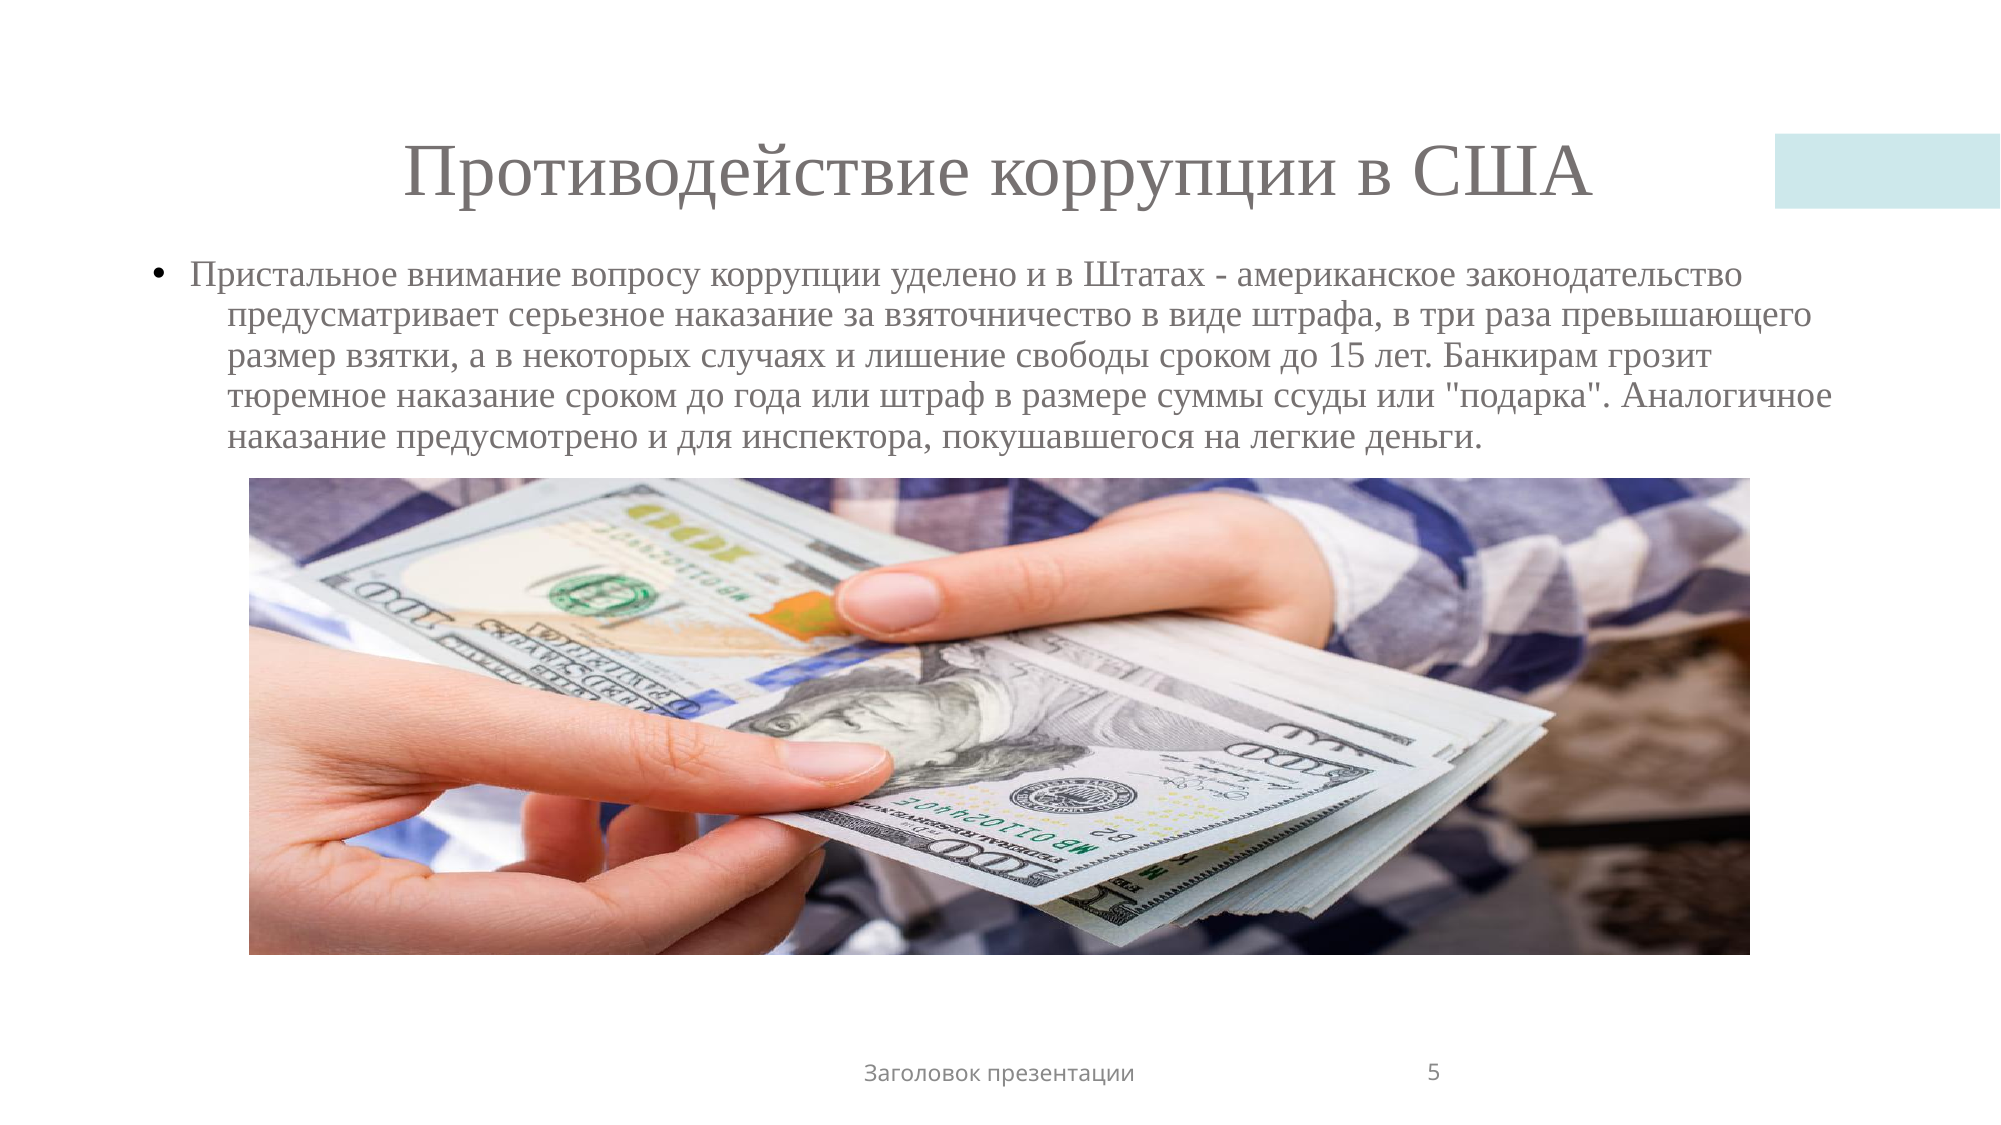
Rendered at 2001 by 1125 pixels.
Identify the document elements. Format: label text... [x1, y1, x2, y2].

picture [249, 478, 1750, 955]
text_box [1412, 1042, 1863, 1103]
title Противодействие коррупции в США [75, 62, 1926, 280]
text_box Заголовок презентации [662, 1042, 1338, 1103]
list Пристальное внимание вопросу коррупции уделено и в Штатах - американское законодательство предусматривает серьезное наказание за взяточничество в виде штрафа, в три раза превышающего размер взятки, а в некоторых случаях и лишение свободы сроком до 15 лет. Банкирам грозит тюремное наказание сроком до года или штраф в размере суммы ссуды или "подарка". Аналогичное наказание предусмотрено и для инспектора, покушавшегося на легкие деньги. [137, 246, 1865, 1014]
